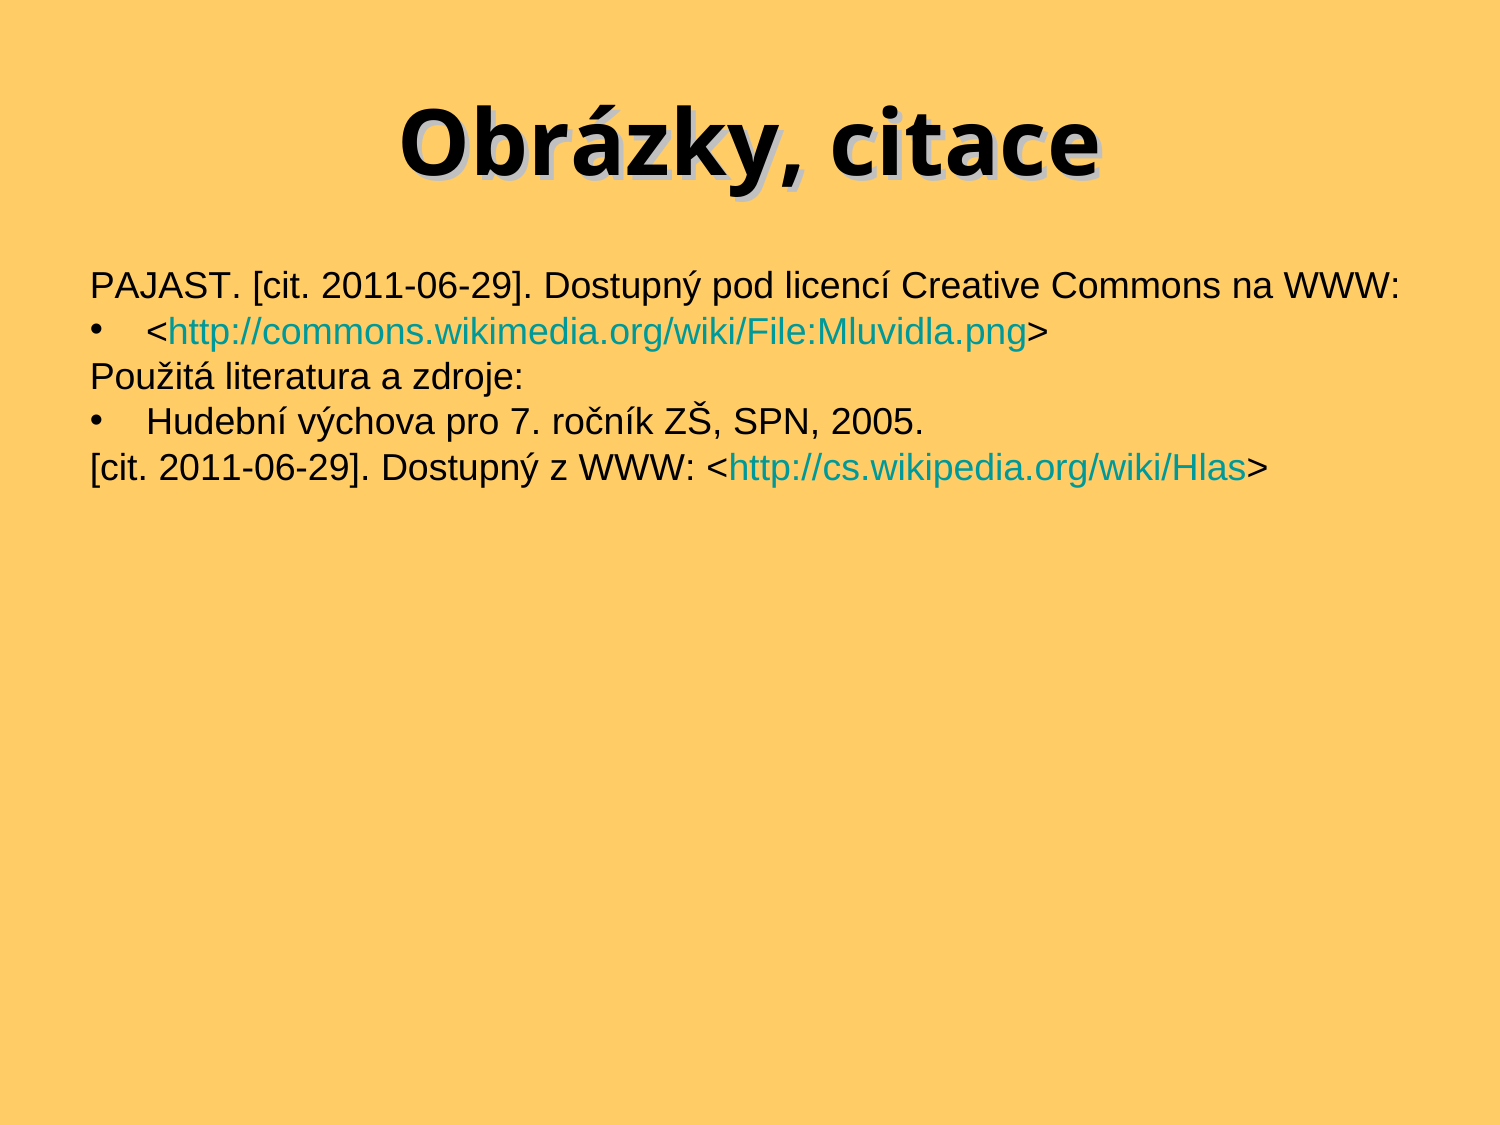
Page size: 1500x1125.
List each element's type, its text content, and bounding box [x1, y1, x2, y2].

list PAJAST. [cit. 2011-06-29]. Dostupný pod licencí Creative Commons na WWW: <http://commons.wikimedia.org/wiki/File:Mluvidla.png> Použitá literatura a zdroje: Hudební výchova pro 7. ročník ZŠ, SPN, 2005. [cit. 2011-06-29]. Dostupný z WWW: <http://cs.wikipedia.org/wiki/Hlas> [75, 262, 1426, 1006]
title Obrázky, citace [75, 45, 1426, 233]
